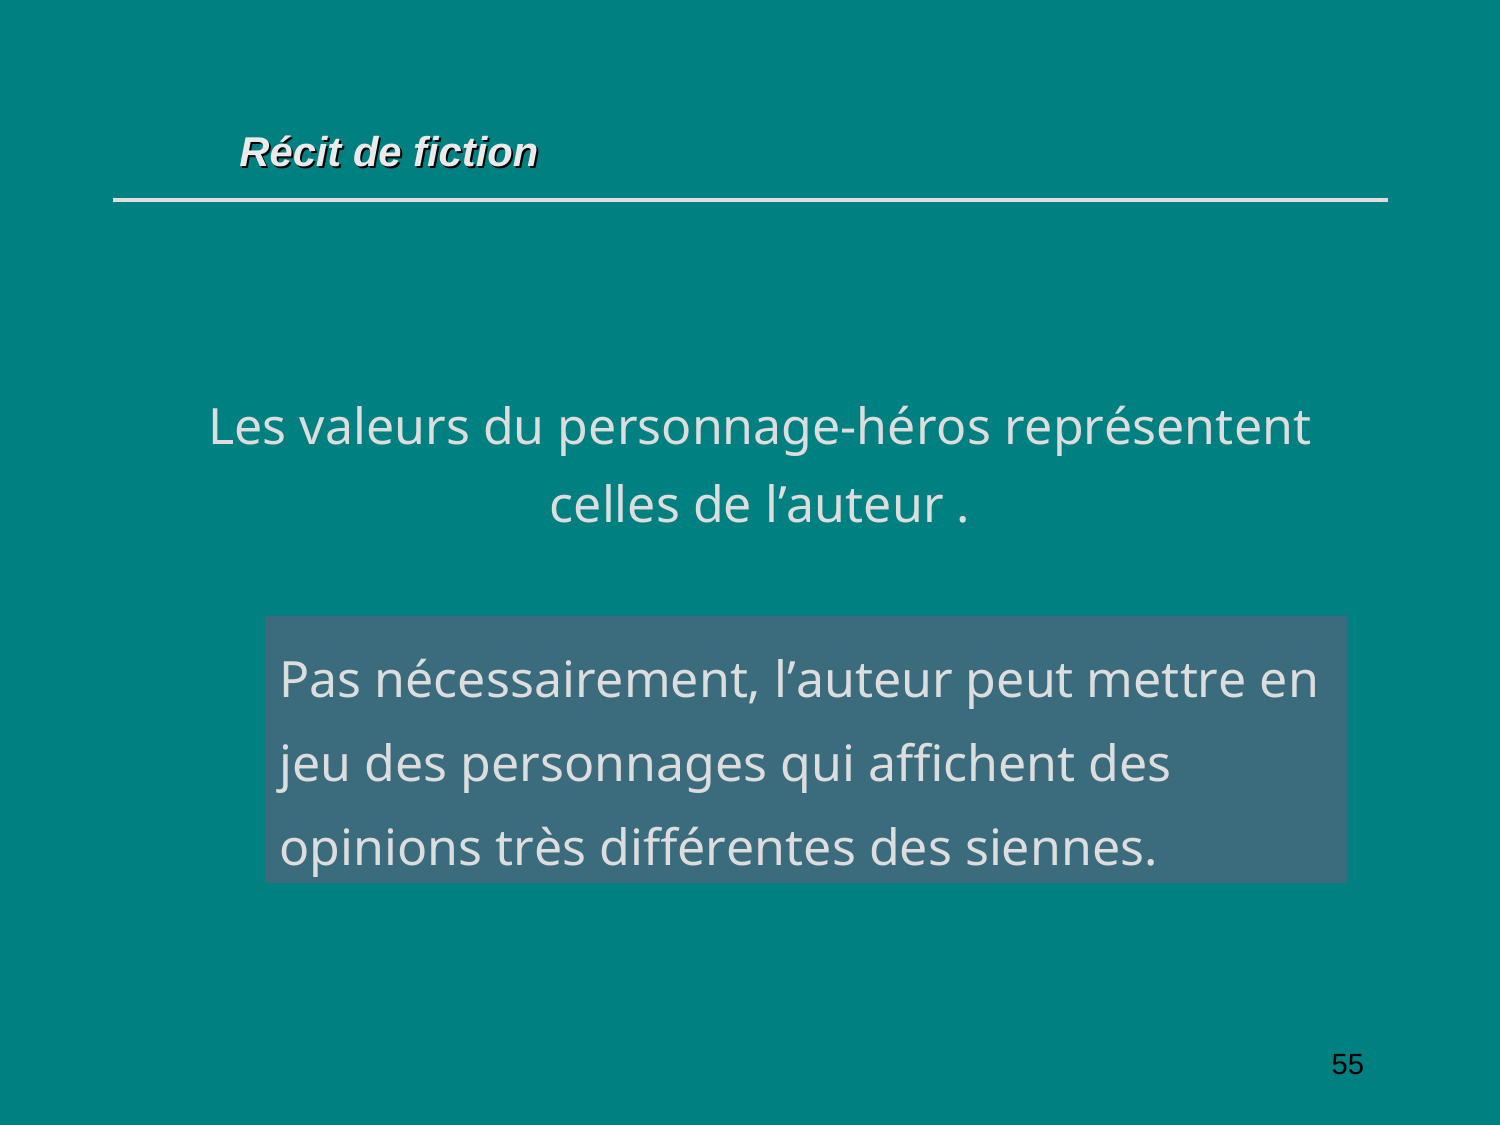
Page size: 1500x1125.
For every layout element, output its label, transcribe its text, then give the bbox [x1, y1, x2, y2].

text_box Les valeurs du personnage-héros représentent celles de l’auteur . Vrai / Faux ? [182, 368, 1338, 723]
text_box Pas nécessairement, l’auteur peut mettre en jeu des personnages qui affichent des opinions très différentes des siennes. [264, 615, 1348, 883]
text_box Récit de fiction [224, 116, 554, 183]
